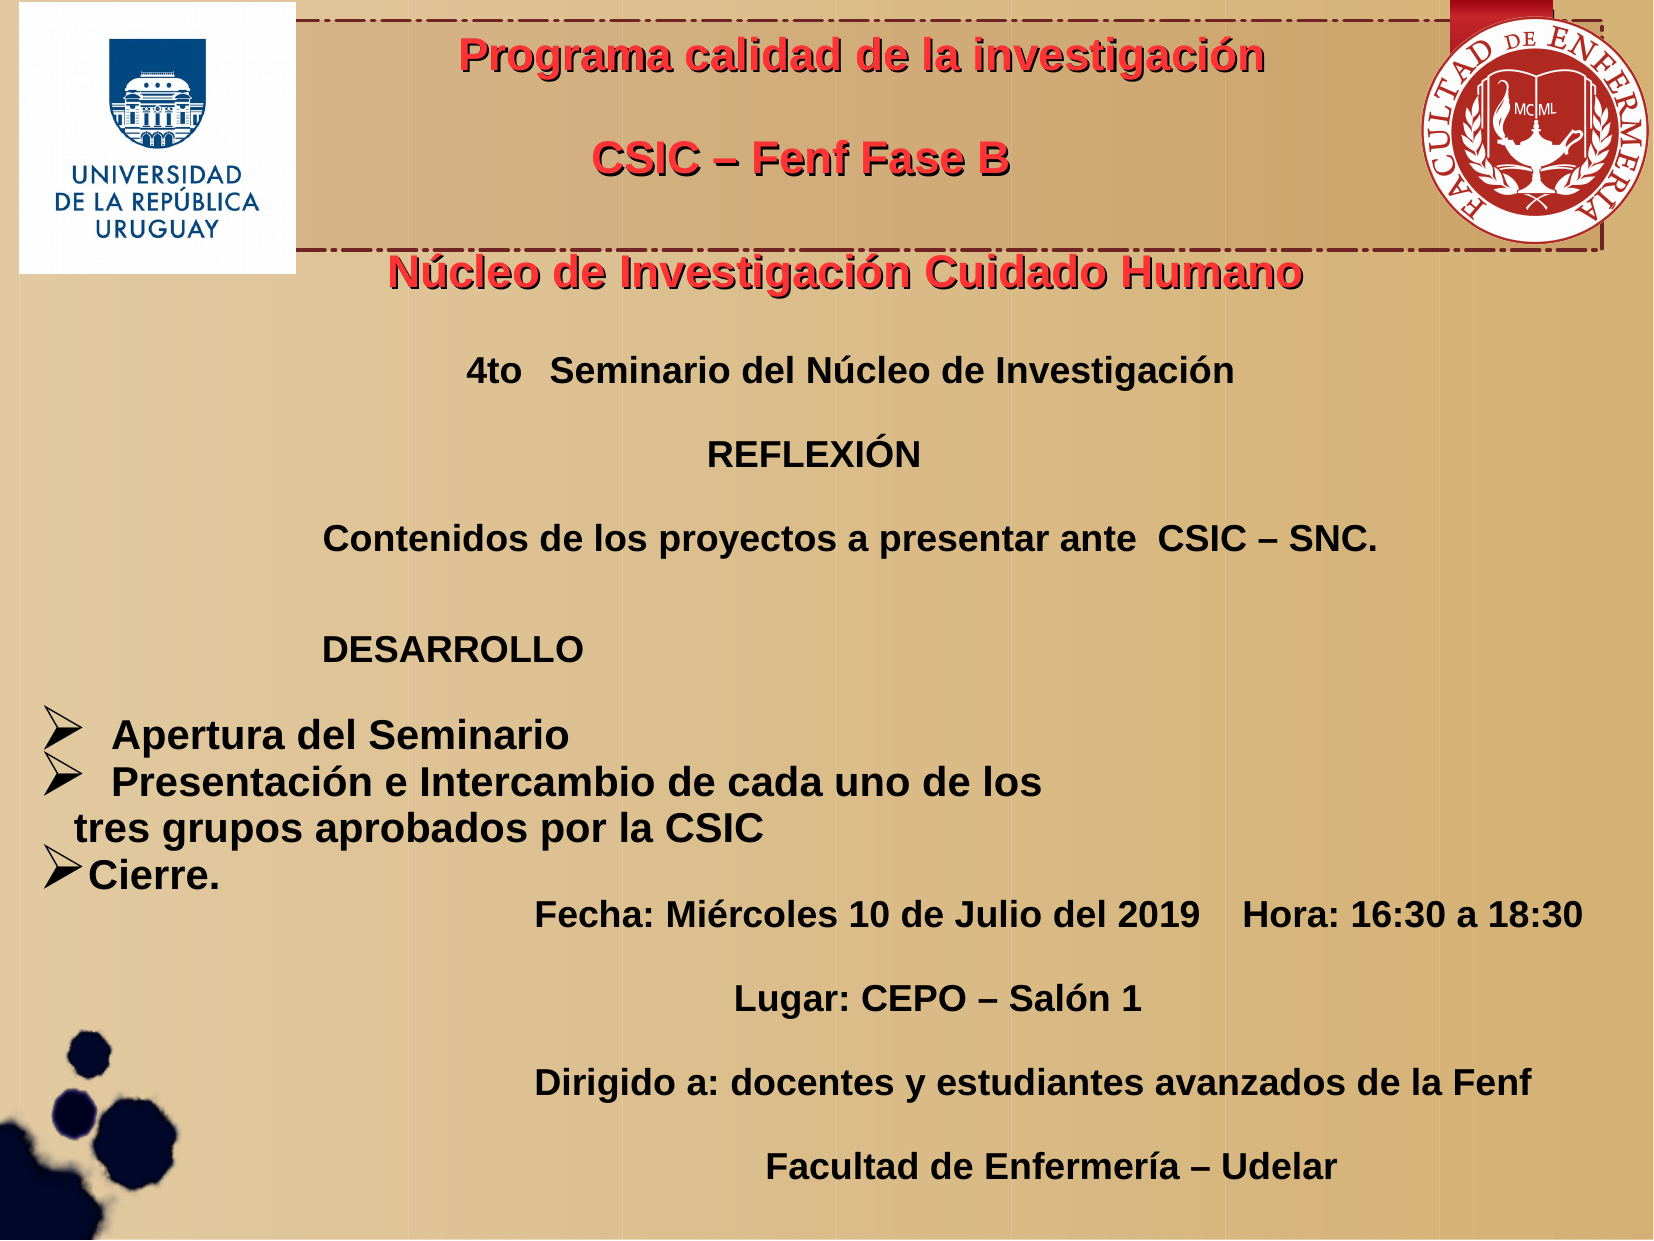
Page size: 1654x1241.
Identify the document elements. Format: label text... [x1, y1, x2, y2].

picture [19, 2, 296, 275]
picture [1417, 11, 1654, 249]
text_box 4to Seminario del Núcleo de Investigación REFLEXIÓN Contenidos de los proyectos a presentar ante CSIC – SNC. [35, 342, 1654, 593]
text_box Fecha: Miércoles 10 de Julio del 2019 Hora: 16:30 a 18:30 Lugar: CEPO – Salón 1 Dirigido a: docentes y estudiantes avanzados de la Fenf Facultad de Enfermería – Udelar [519, 885, 1642, 1222]
title Programa calidad de la investigación CSIC – Fenf Fase B Núcleo de Investigación Cuidado Humano [94, 0, 1654, 326]
text_box DESARROLLO Apertura del Seminario Presentación e Intercambio de cada uno de los tres grupos aprobados por la CSIC Cierre. [23, 578, 1111, 948]
